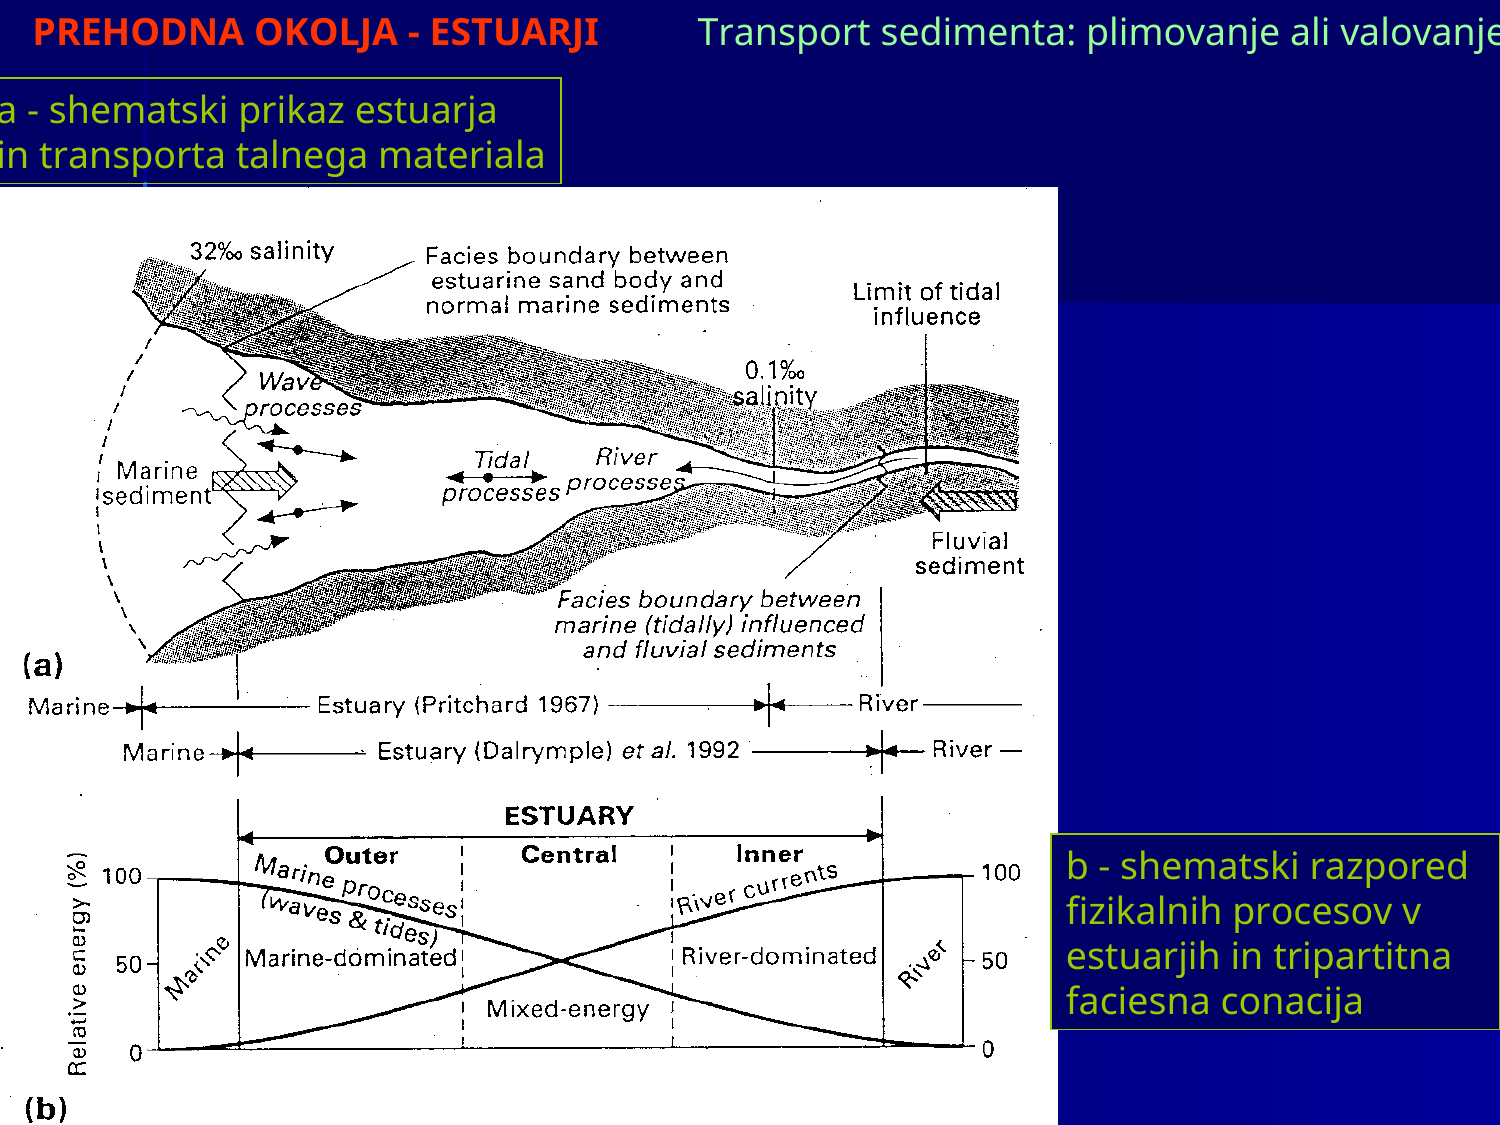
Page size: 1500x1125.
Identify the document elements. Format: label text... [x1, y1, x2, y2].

text_box b - shematski razpored fizikalnih procesov v estuarjih in tripartitna faciesna conacija [1051, 834, 1500, 1030]
text_box Transport sedimenta: plimovanje ali valovanje [682, 0, 1500, 61]
picture [0, 187, 1058, 1125]
text_box a - shematski prikaz estuarja in transporta talnega materiala [0, 78, 562, 184]
text_box PREHODNA OKOLJA - ESTUARJI [17, 0, 615, 61]
